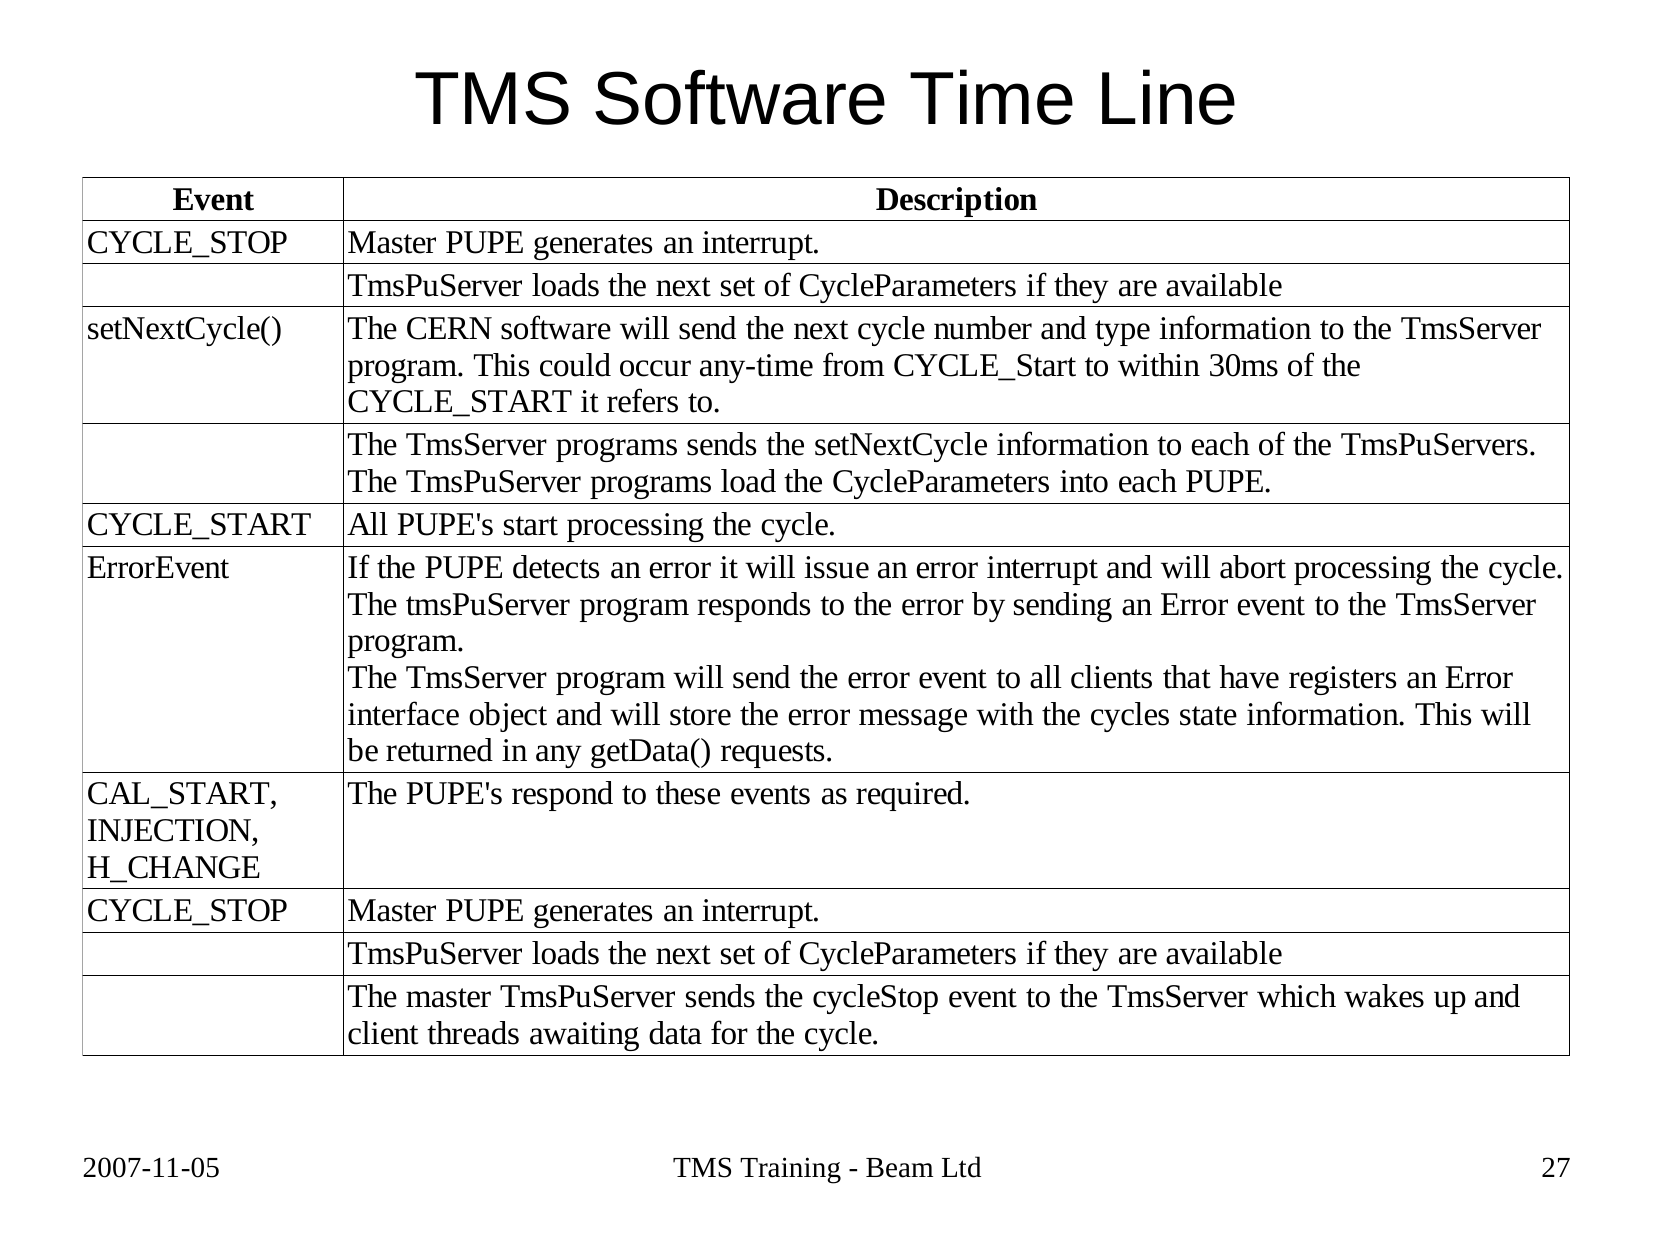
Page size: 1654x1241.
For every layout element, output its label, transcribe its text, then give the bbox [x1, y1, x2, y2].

chart [82, 177, 1570, 1123]
title TMS Software Time Line [82, 49, 1571, 148]
